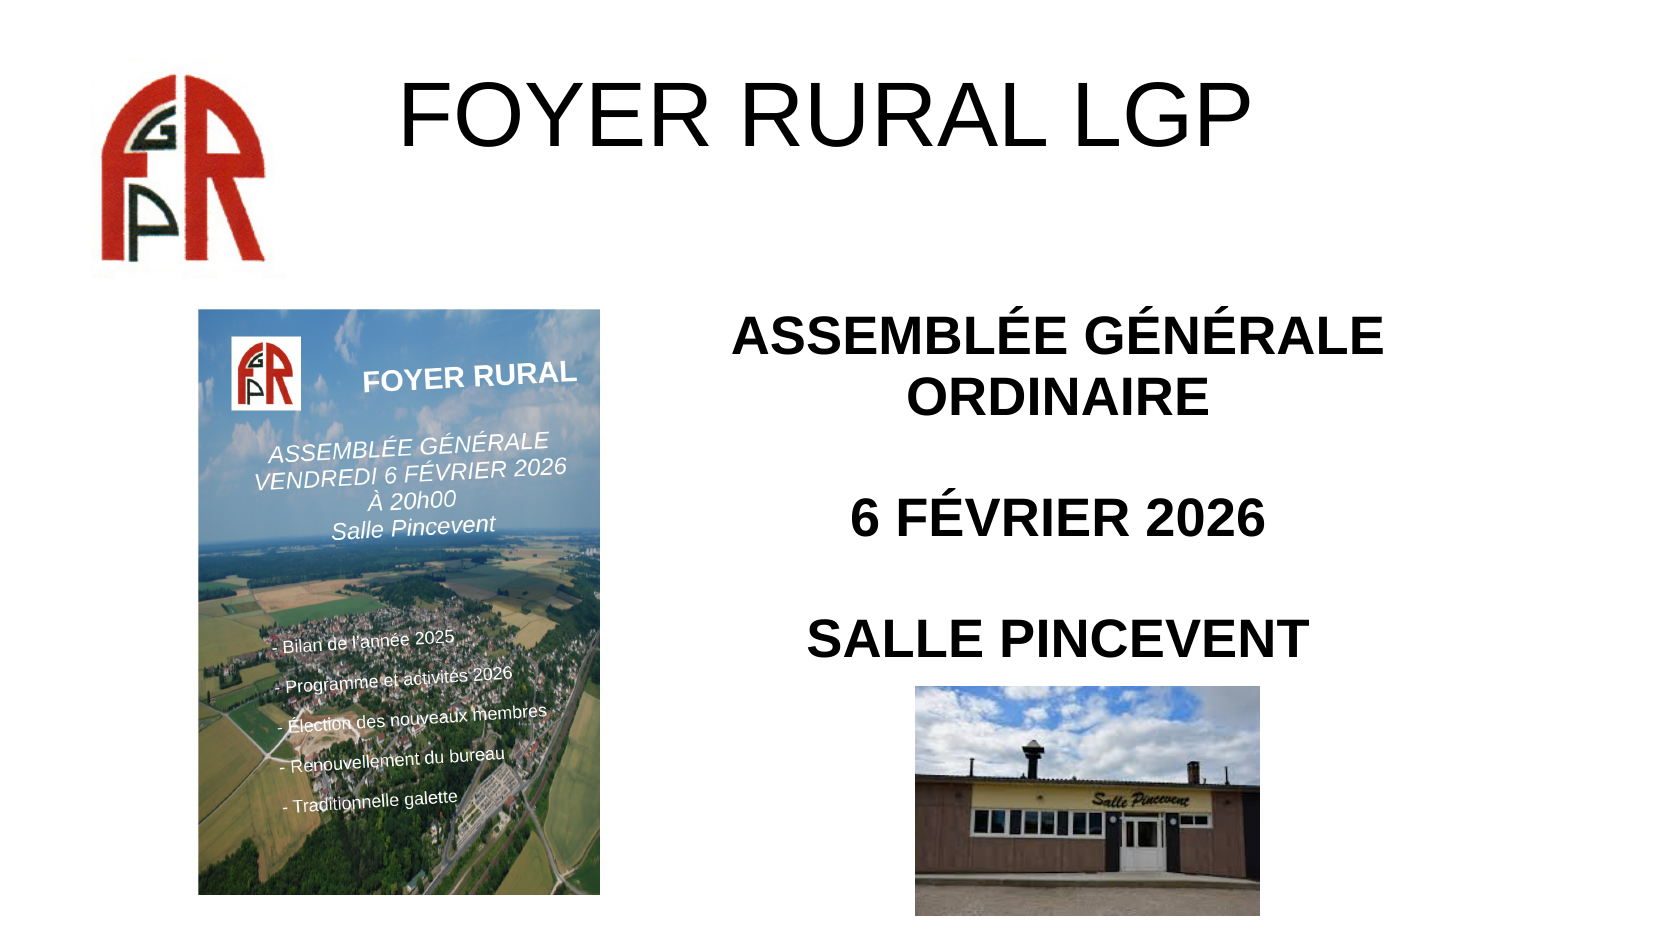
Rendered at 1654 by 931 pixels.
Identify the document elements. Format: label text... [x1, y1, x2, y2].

subtitle ASSEMBLÉE GÉNÉRALE ORDINAIRE 6 FÉVRIER 2026 SALLE PINCEVENT [472, 217, 1571, 758]
picture [82, 58, 290, 279]
title FOYER RURAL LGP [82, 37, 1571, 193]
picture [915, 686, 1260, 916]
picture [177, 288, 621, 916]
